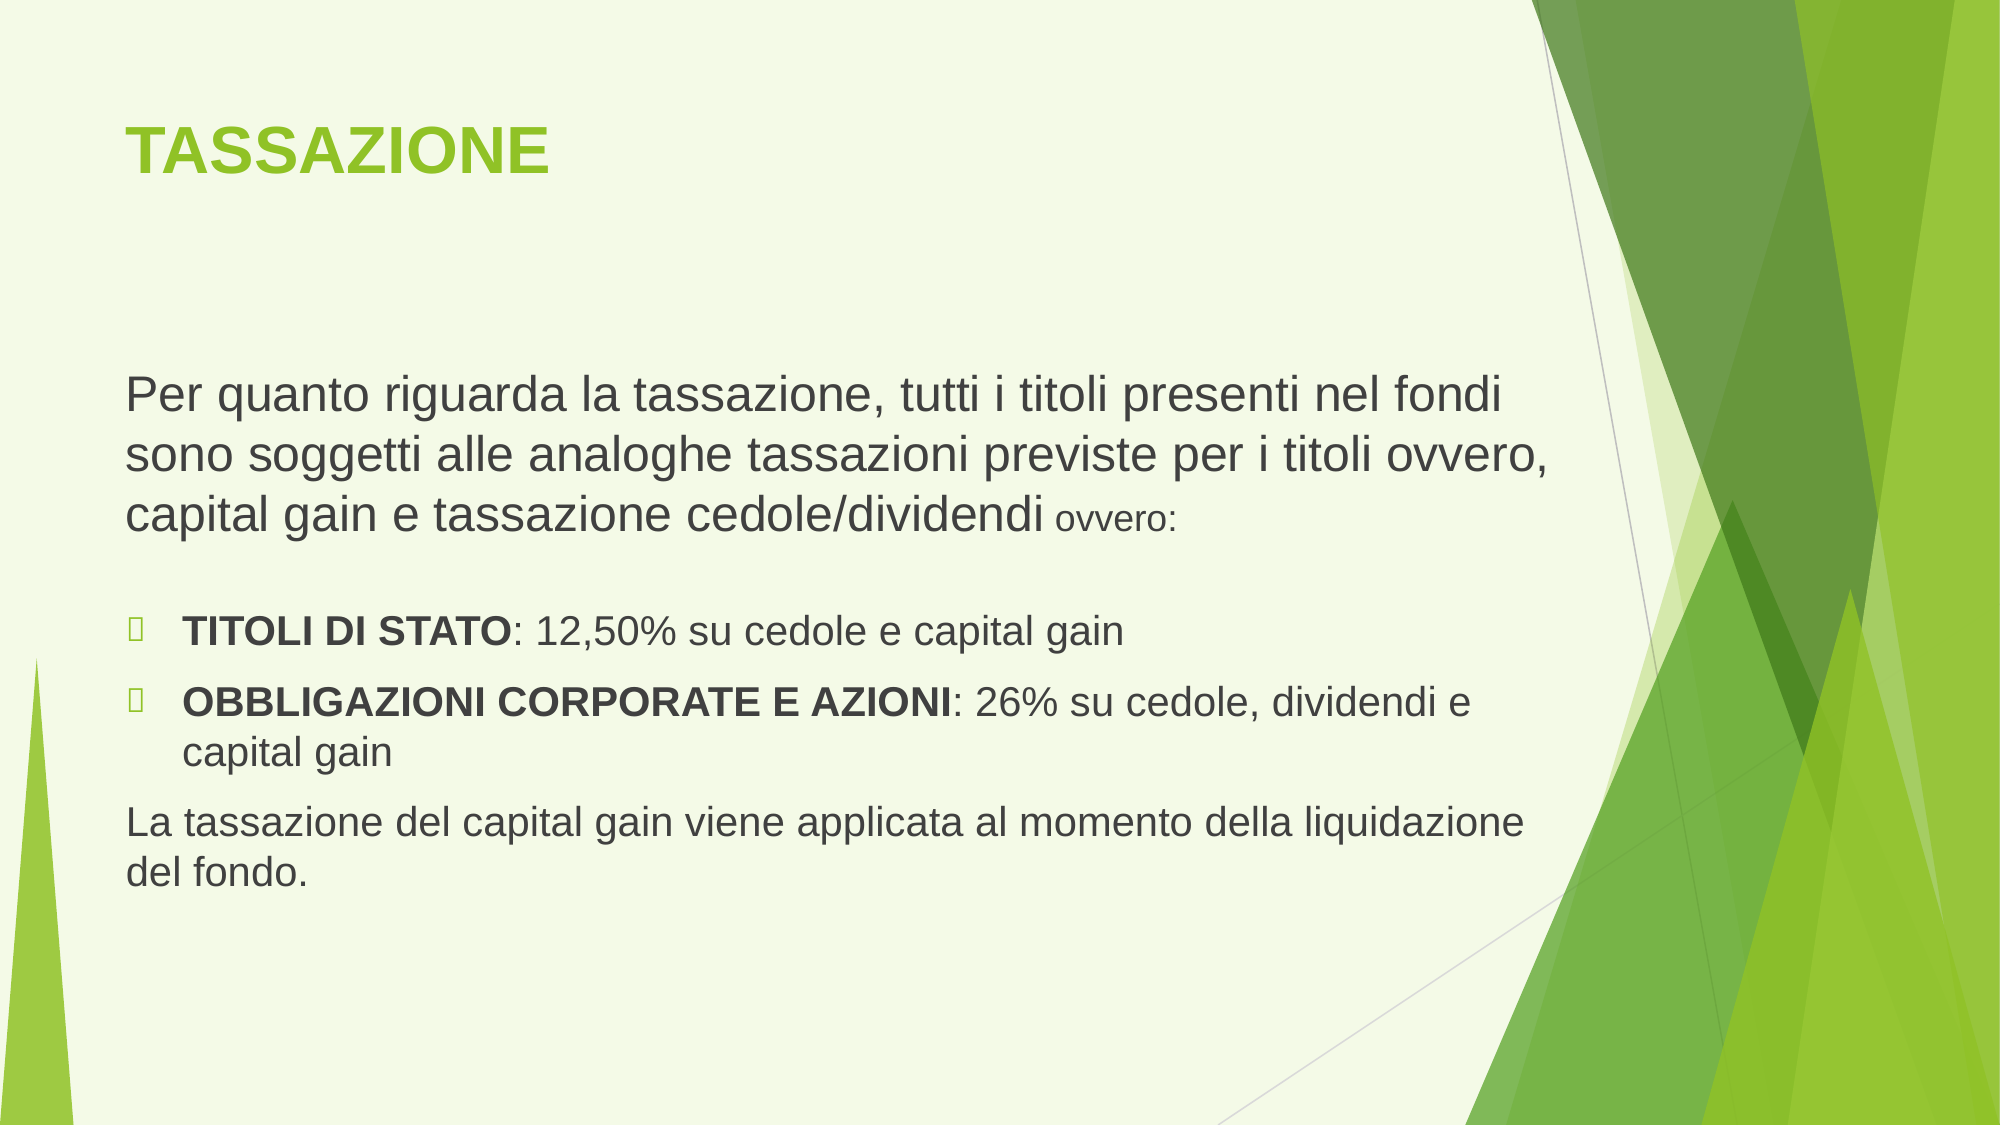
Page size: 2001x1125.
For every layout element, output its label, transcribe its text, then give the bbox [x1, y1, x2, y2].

title TASSAZIONE [111, 99, 1522, 317]
list Per quanto riguarda la tassazione, tutti i titoli presenti nel fondi sono soggetti alle analoghe tassazioni previste per i titoli ovvero, capital gain e tassazione cedole/dividendi ovvero: TITOLI DI STATO: 12,50% su cedole e capital gain OBBLIGAZIONI CORPORATE E AZIONI: 26% su cedole, dividendi e capital gain La tassazione del capital gain viene applicata al momento della liquidazione del fondo. [111, 354, 1599, 992]
